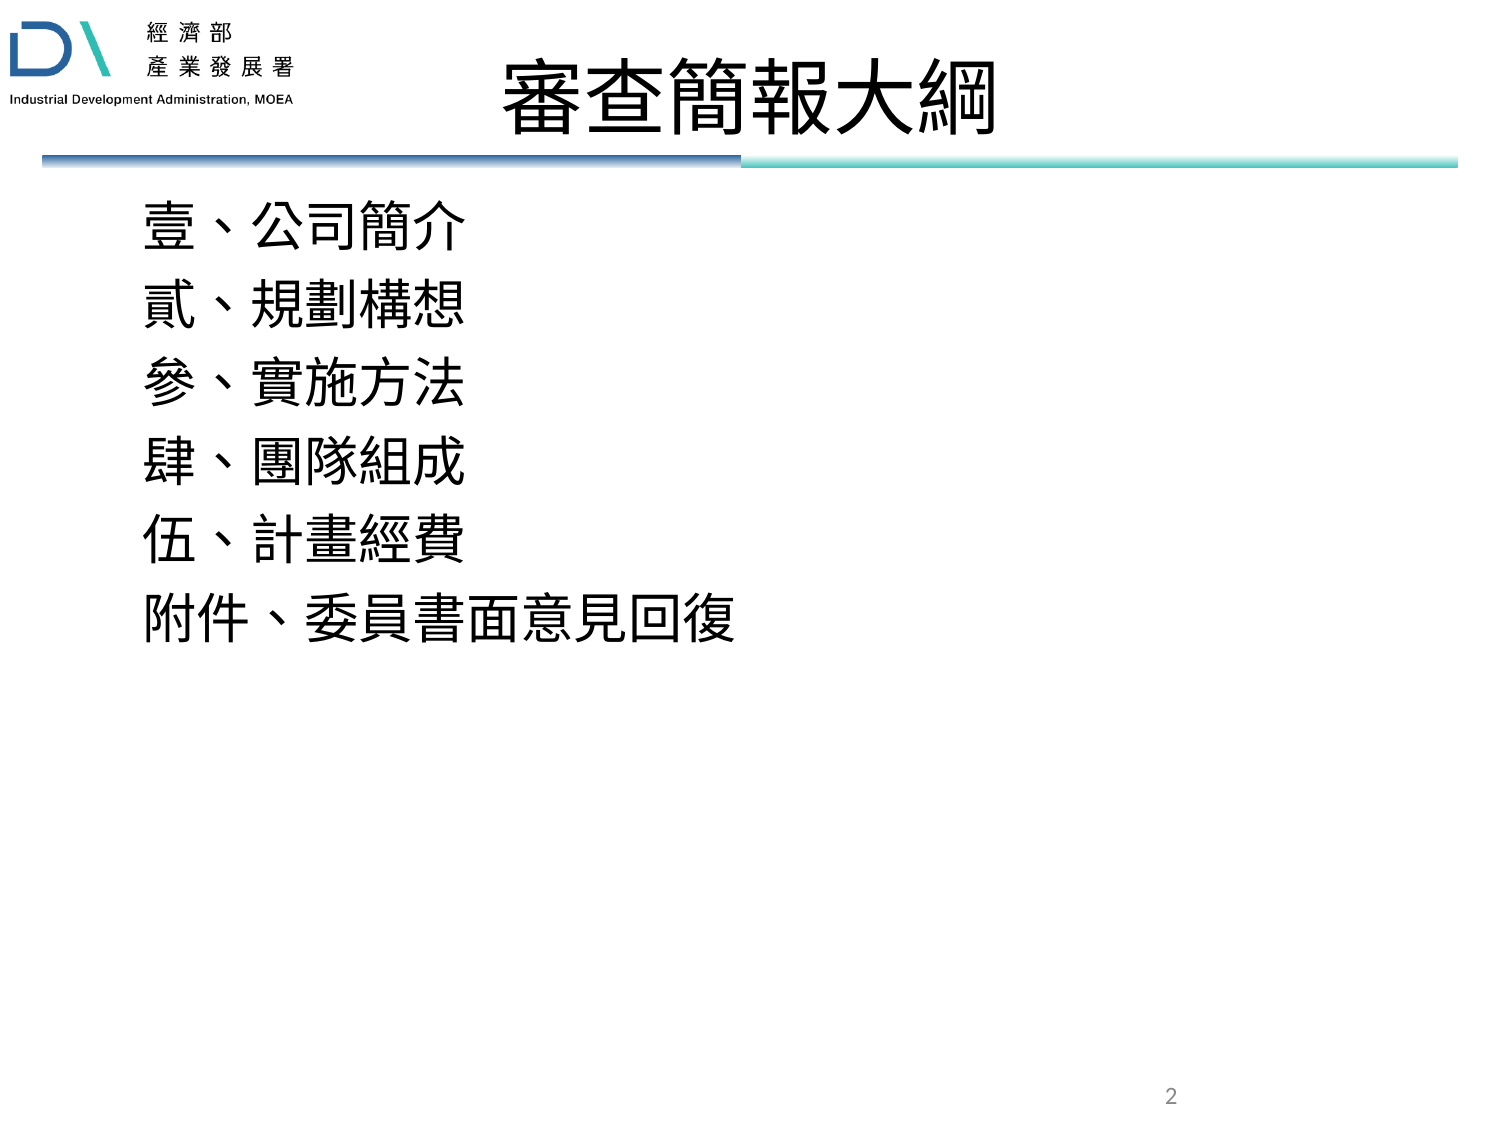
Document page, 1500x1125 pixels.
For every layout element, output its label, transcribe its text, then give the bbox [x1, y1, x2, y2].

list 壹、公司簡介 貳、規劃構想 參、實施方法 肆、團隊組成 伍、計畫經費 附件、委員書面意見回復 [75, 184, 1426, 657]
text_box 2 [1149, 1065, 1500, 1125]
title 審查簡報大綱 [75, 19, 1426, 171]
